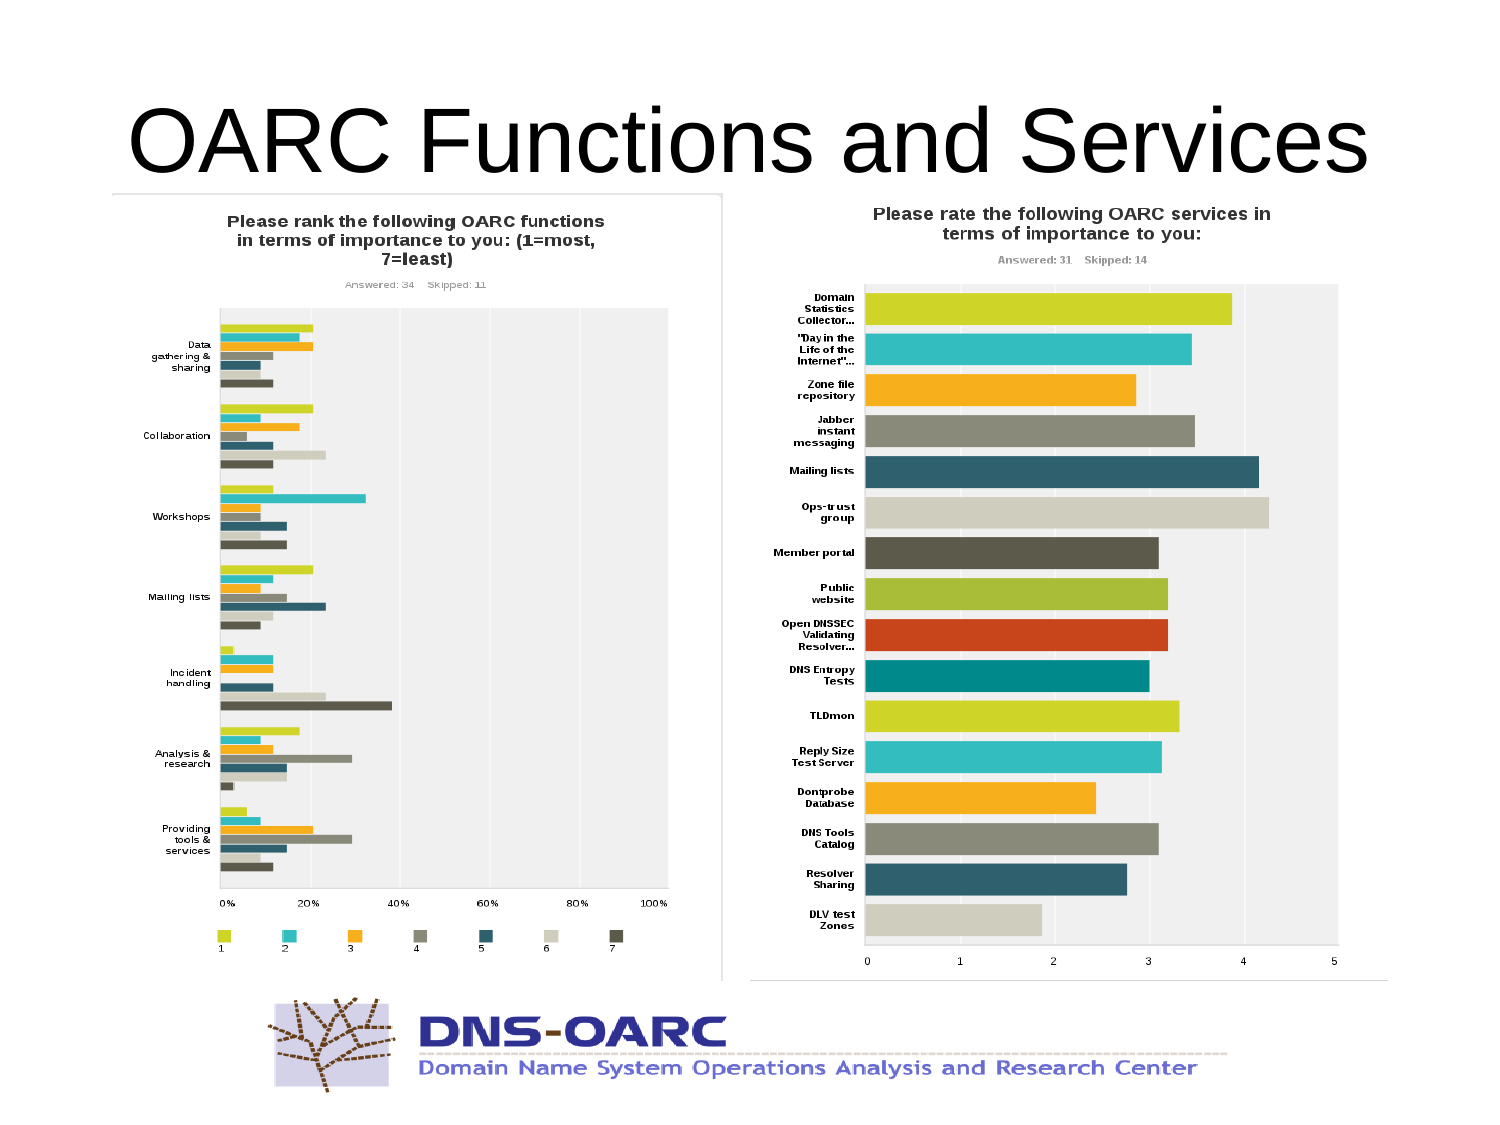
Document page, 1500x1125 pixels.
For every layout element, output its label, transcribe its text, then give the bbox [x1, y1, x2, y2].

picture [112, 193, 723, 981]
picture [750, 193, 1388, 981]
picture [214, 991, 1259, 1099]
title OARC Functions and Services [75, 44, 1426, 233]
